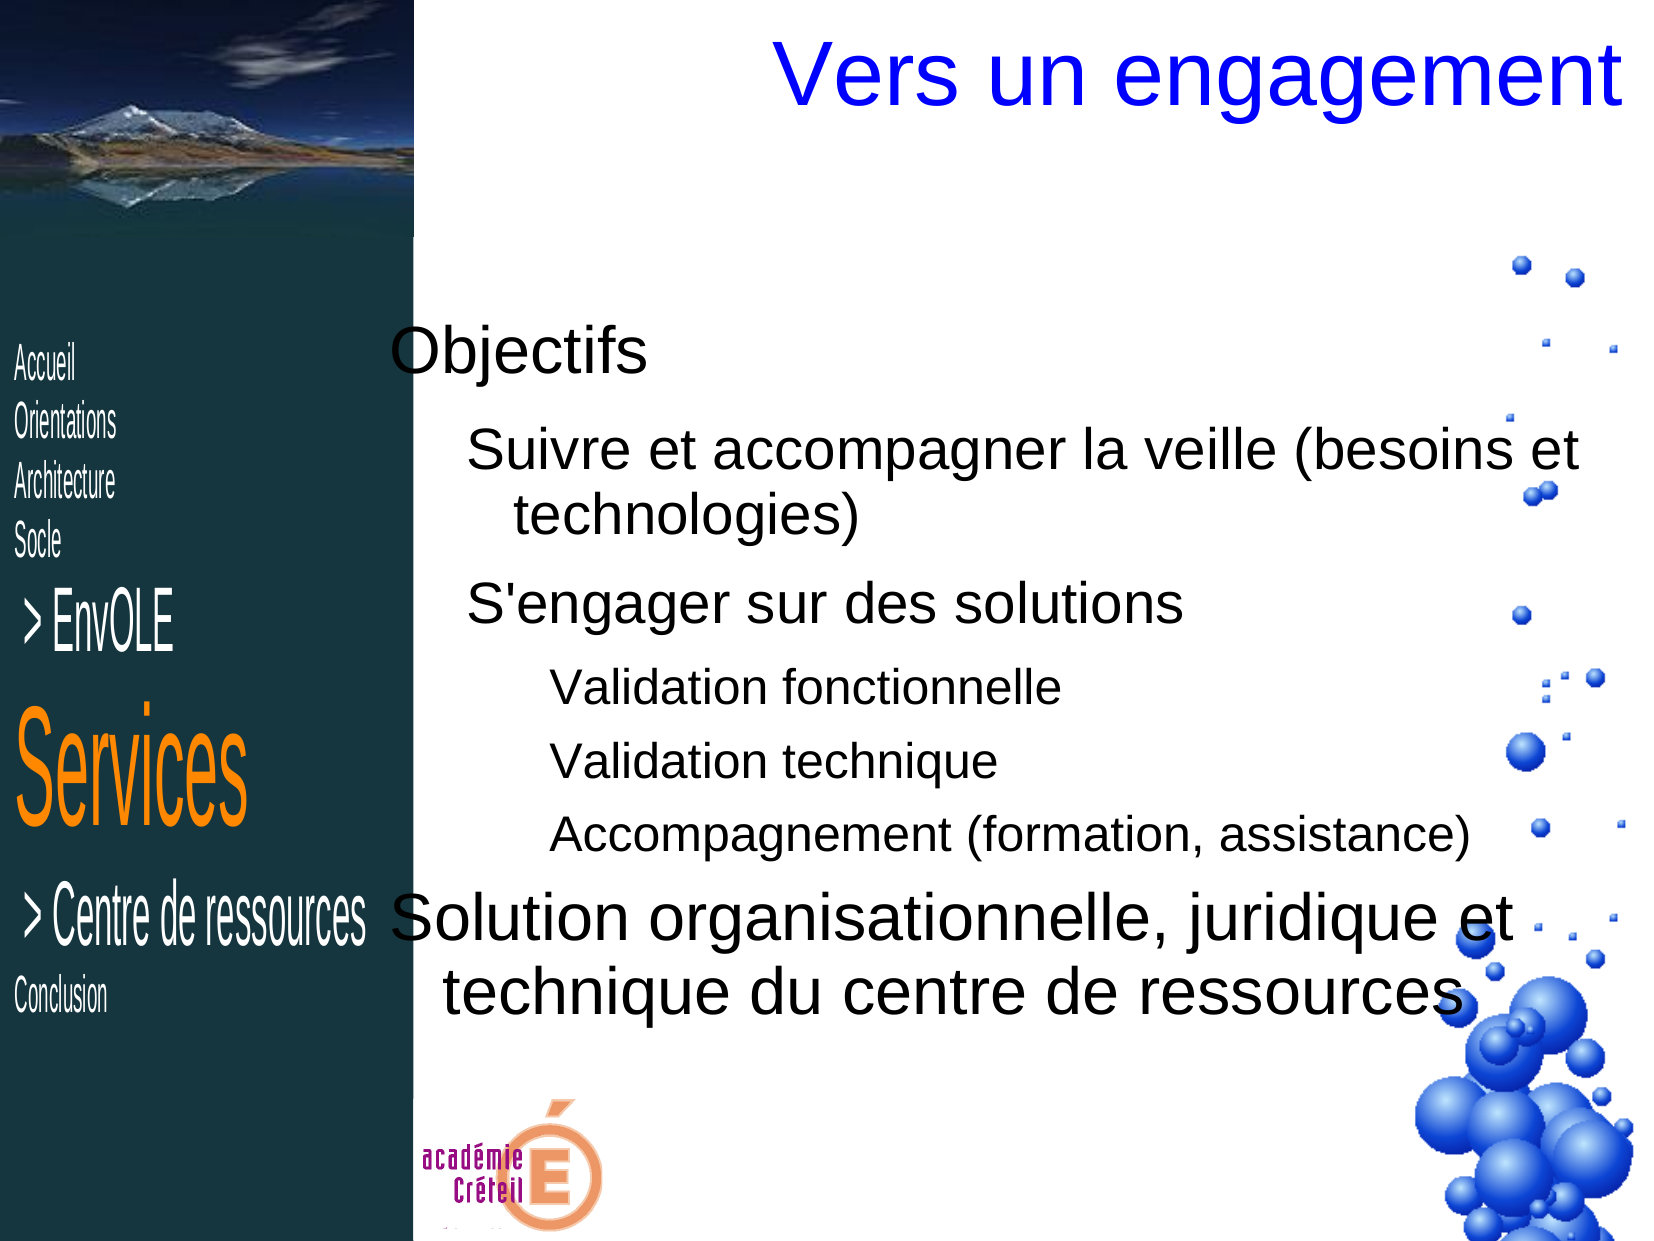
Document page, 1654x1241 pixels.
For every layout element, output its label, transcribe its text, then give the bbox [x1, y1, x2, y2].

list Objectifs Suivre et accompagner la veille (besoins et technologies) S'engager sur des solutions Validation fonctionnelle Validation technique Accompagnement (formation, assistance) Solution organisationnelle, juridique et technique du centre de ressources [372, 190, 1654, 1152]
picture [0, 148, 414, 237]
text_box Accueil Orientations Architecture Socle > EnvOLE Services > Centre de ressources Conclusion [0, 324, 384, 1034]
picture [1412, 1152, 1648, 1241]
picture [413, 1152, 603, 1240]
title Vers un engagement [0, 0, 1625, 148]
